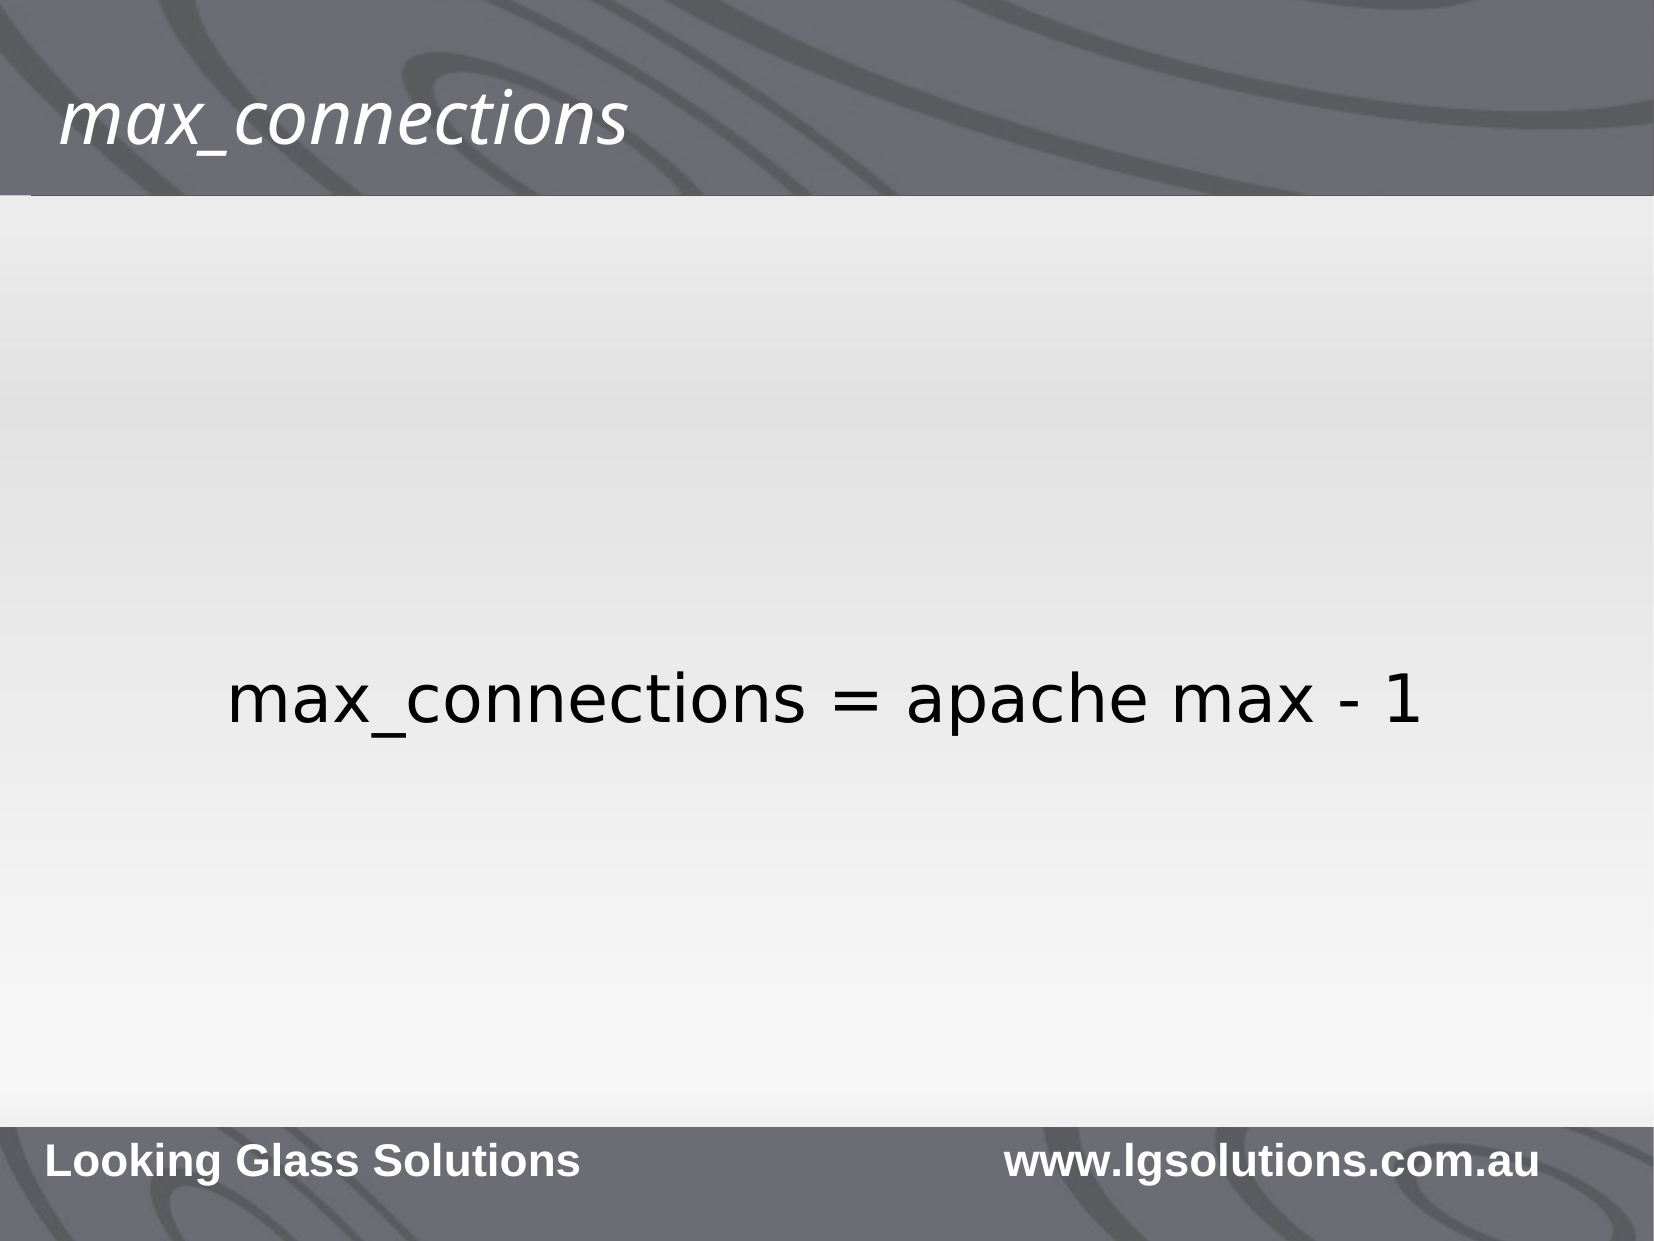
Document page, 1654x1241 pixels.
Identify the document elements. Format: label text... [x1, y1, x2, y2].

picture [0, 0, 1654, 1241]
title max_connections [59, 48, 1270, 182]
subtitle max_connections = apache max - 1 [82, 297, 1571, 1102]
